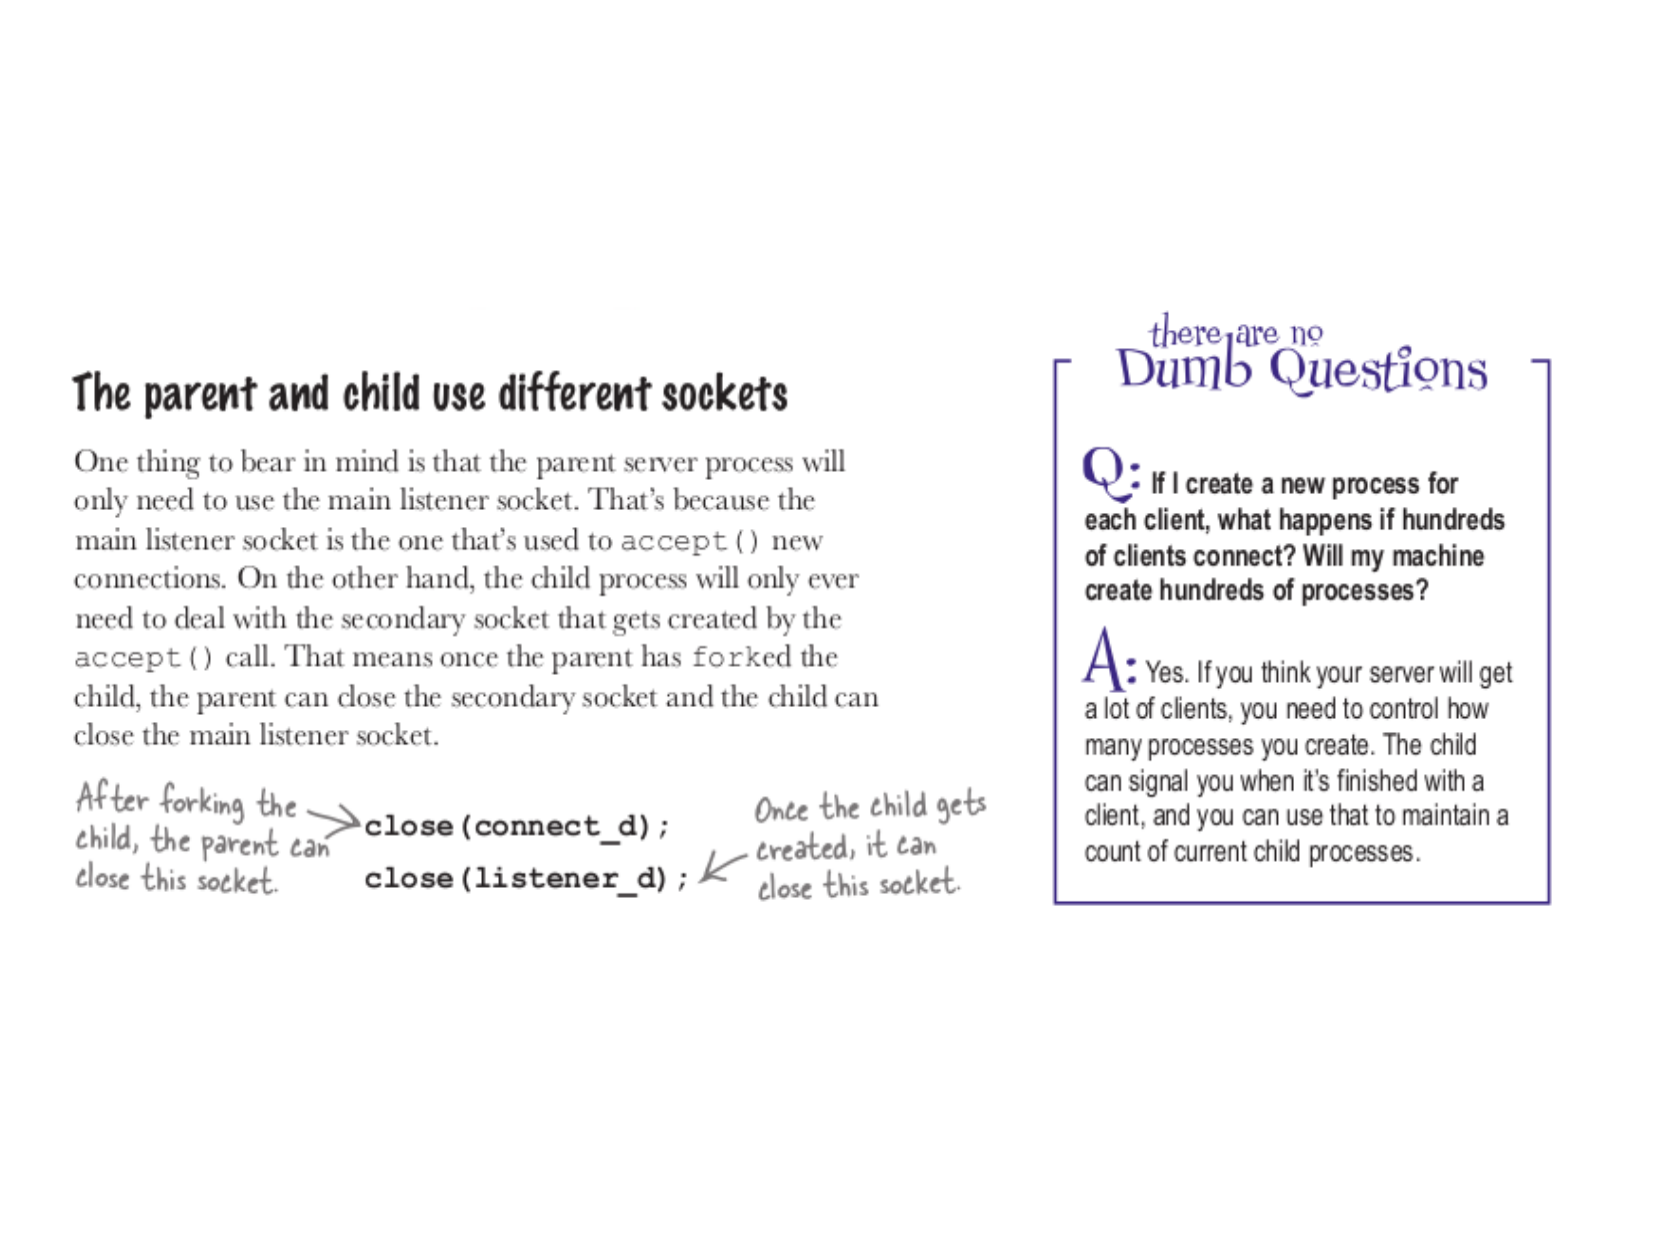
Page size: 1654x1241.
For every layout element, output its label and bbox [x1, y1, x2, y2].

picture [59, 307, 1607, 922]
